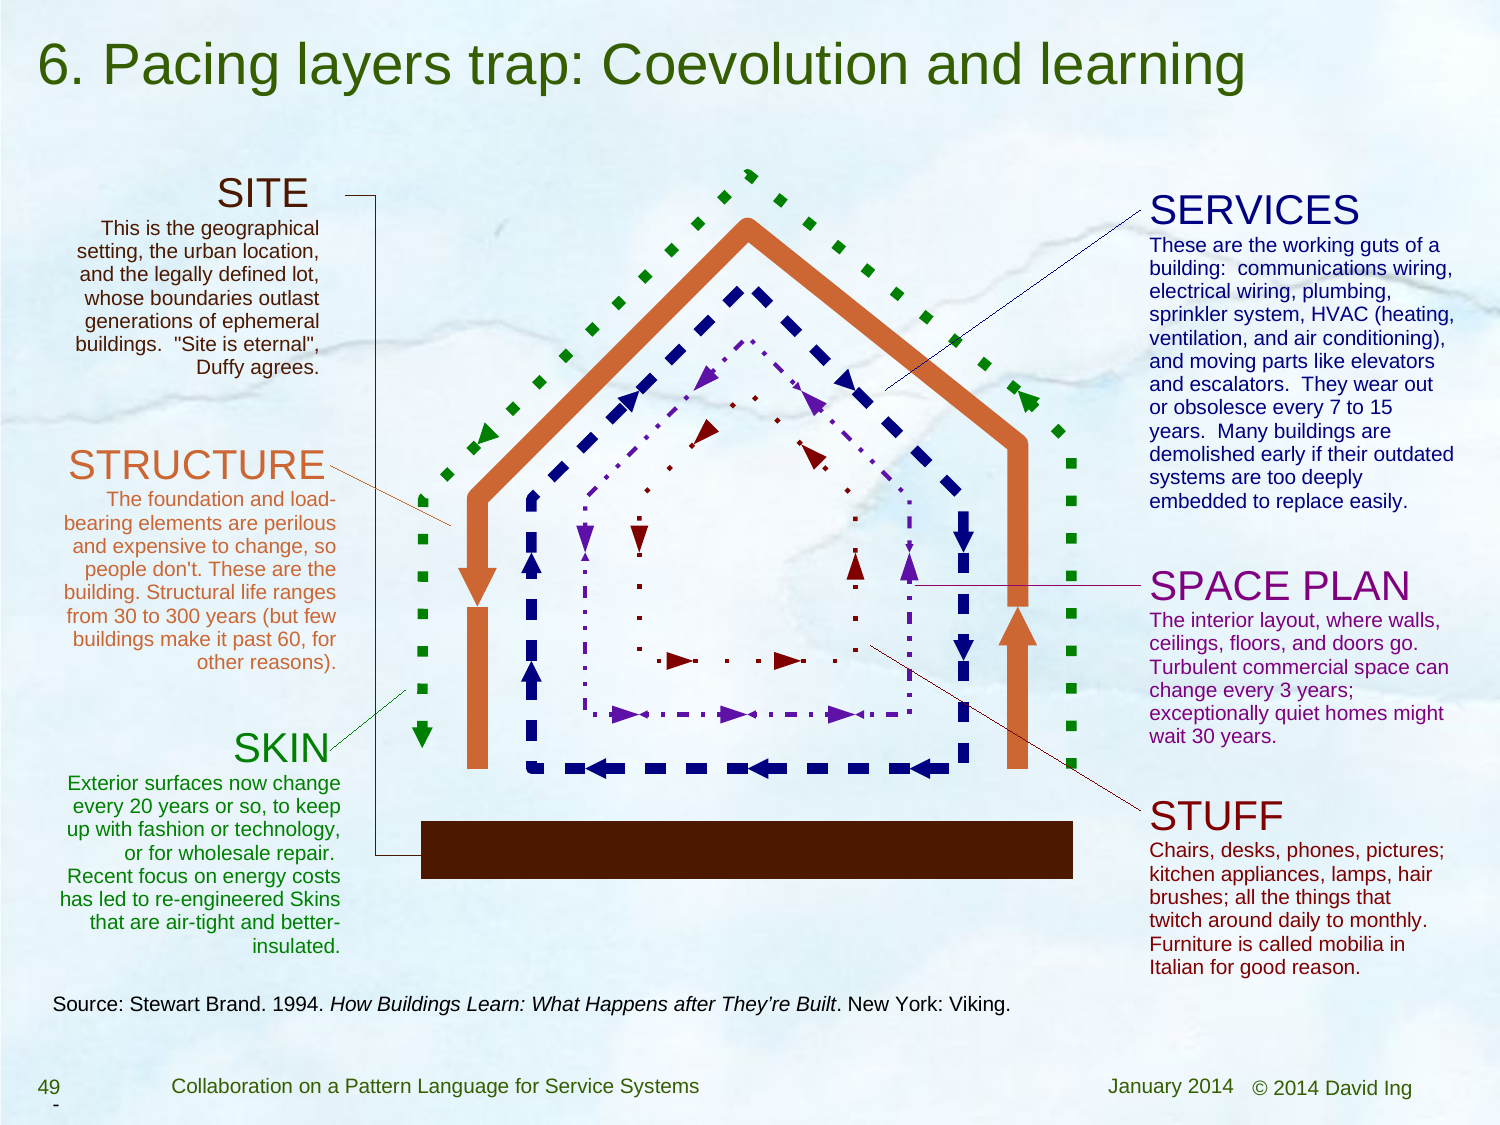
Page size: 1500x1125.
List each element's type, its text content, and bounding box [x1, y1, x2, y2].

text_box SERVICES These are the working guts of a building: communications wiring, electrical wiring, plumbing, sprinkler system, HVAC (heating, ventilation, and air conditioning), and moving parts like elevators and escalators. They wear out or obsolesce every 7 to 15 years. Many buildings are demolished early if their outdated systems are too deeply embedded to replace easily. [1134, 179, 1471, 521]
text_box STRUCTURE The foundation and load-bearing elements are perilous and expensive to change, so people don't. These are the building. Structural life ranges from 30 to 300 years (but few buildings make it past 60, for other reasons). [48, 434, 357, 706]
text_box STUFF Chairs, desks, phones, pictures; kitchen appliances, lamps, hair brushes; all the things that twitch around daily to monthly. Furniture is called mobilia in Italian for good reason. [1134, 785, 1461, 987]
text_box SITE This is the geographical setting, the urban location, and the legally defined lot, whose boundaries outlast generations of ephemeral buildings. "Site is eternal", Duffy agrees. [60, 162, 357, 391]
text_box [422, 822, 1072, 877]
text_box SKIN Exterior surfaces now change every 20 years or so, to keep up with fashion or technology, or for wholesale repair. Recent focus on energy costs has led to re-engineered Skins that are air-tight and better-insulated. [45, 717, 357, 982]
title 6. Pacing layers trap: Coevolution and learning [37, 37, 1463, 152]
picture [0, 0, 1500, 1125]
text_box SPACE PLAN The interior layout, where walls, ceilings, floors, and doors go. Turbulent commercial space can change every 3 years; exceptionally quiet homes might wait 30 years. [1134, 554, 1480, 756]
text_box Source: Stewart Brand. 1994. How Buildings Learn: What Happens after They’re Built. New York: Viking. - [37, 982, 1435, 1082]
